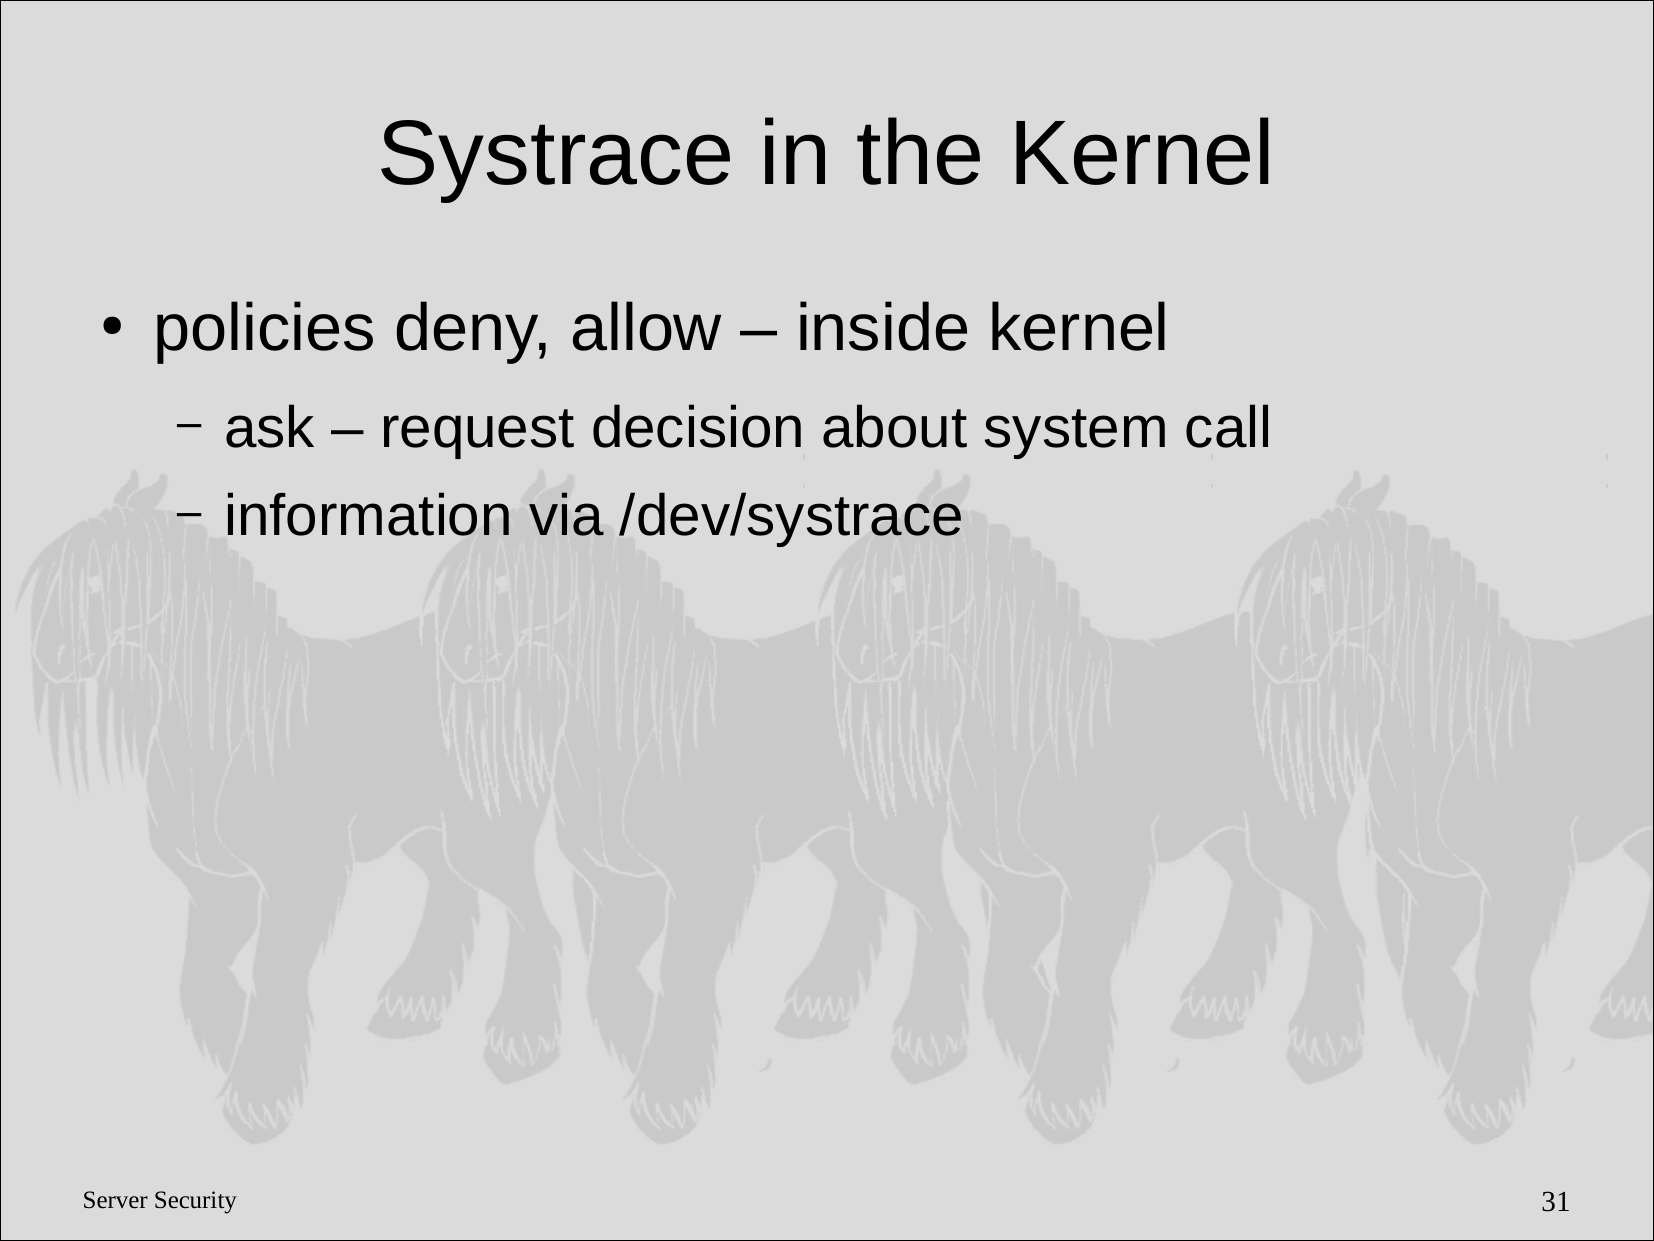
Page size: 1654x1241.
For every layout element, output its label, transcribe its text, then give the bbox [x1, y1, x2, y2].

title Systrace in the Kernel [82, 56, 1571, 250]
list policies deny, allow – inside kernel ask – request decision about system call information via /dev/systrace [82, 290, 1571, 1094]
